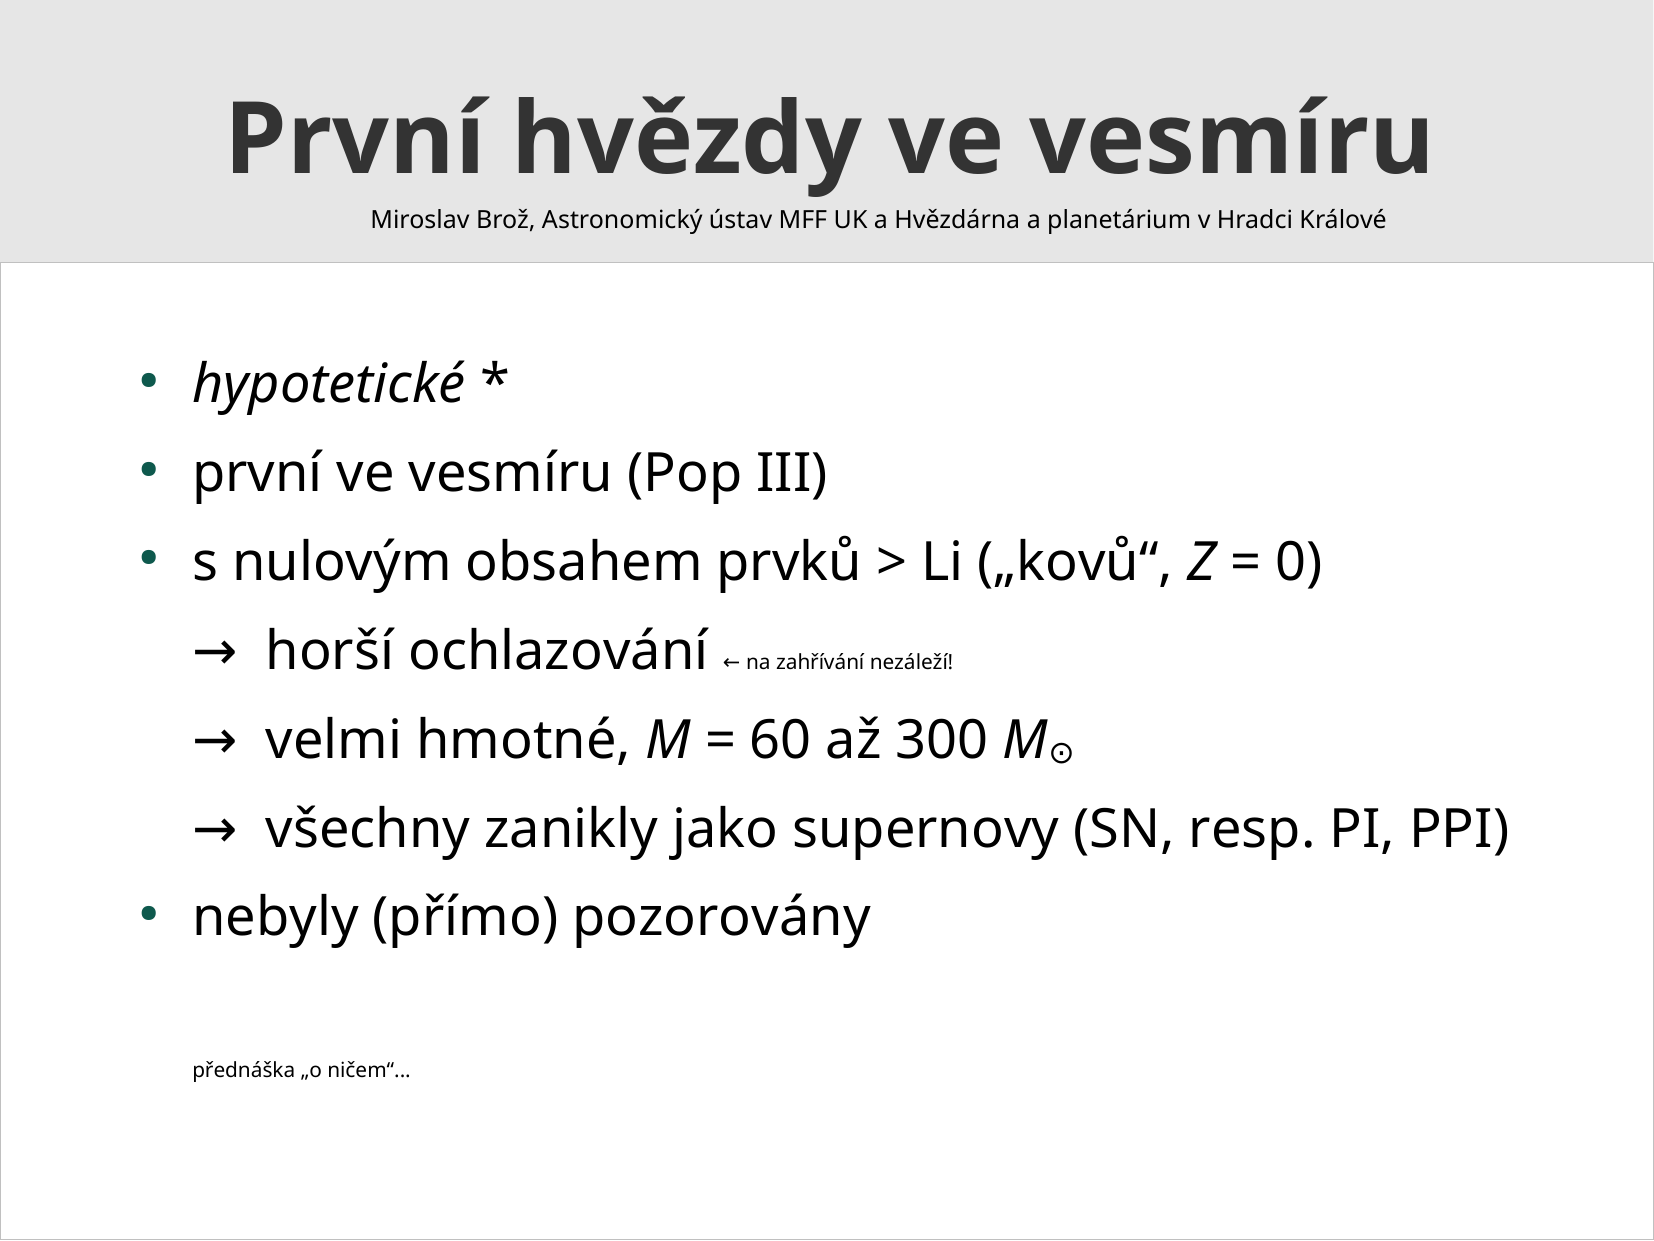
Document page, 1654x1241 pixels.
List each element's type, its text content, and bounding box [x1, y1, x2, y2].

text_box Miroslav Brož, Astronomický ústav MFF UK a Hvězdárna a planetárium v Hradci Králové [355, 194, 1289, 344]
title První hvězdy ve vesmíru [124, 31, 1537, 239]
list hypotetické * první ve vesmíru (Pop III) s nulovým obsahem prvků > Li („kovů“, Z = 0) → horší ochlazování ← na zahřívání nezáleží! → velmi hmotné, M = 60 až 300 M⊙ → všechny zanikly jako supernovy (SN, resp. PI, PPI) nebyly (přímo) pozorovány přednáška „o ničem“... [121, 344, 1534, 1064]
